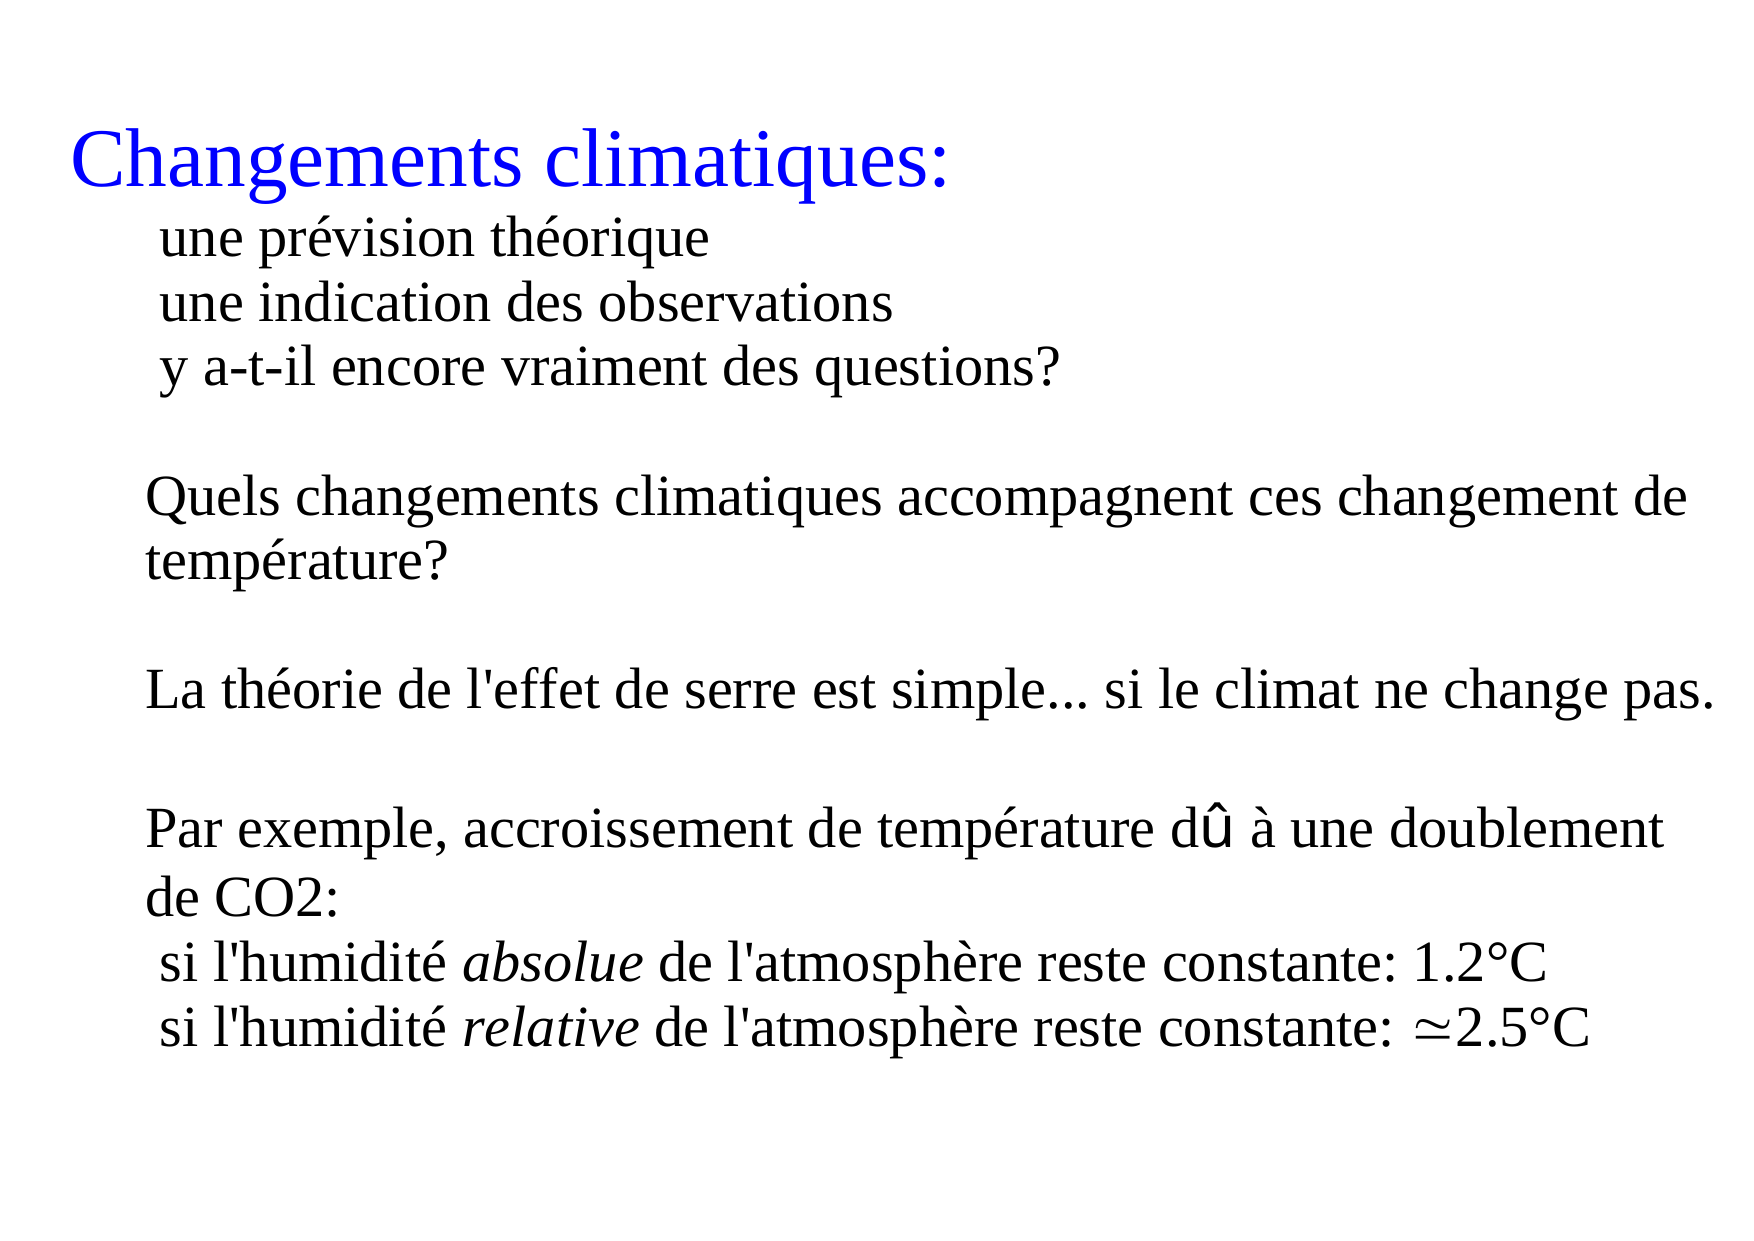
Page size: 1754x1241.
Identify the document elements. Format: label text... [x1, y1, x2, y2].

text_box Changements climatiques: une prévision théorique une indication des observations y a-t-il encore vraiment des questions? Quels changements climatiques accompagnent ces changement de température? La théorie de l'effet de serre est simple... si le climat ne change pas. Par exemple, accroissement de température dû à une doublement de CO2: si l'humidité absolue de l'atmosphère reste constante: 1.2°C si l'humidité relative de l'atmosphère reste constante: ≃2.5°C [70, 112, 1719, 1124]
